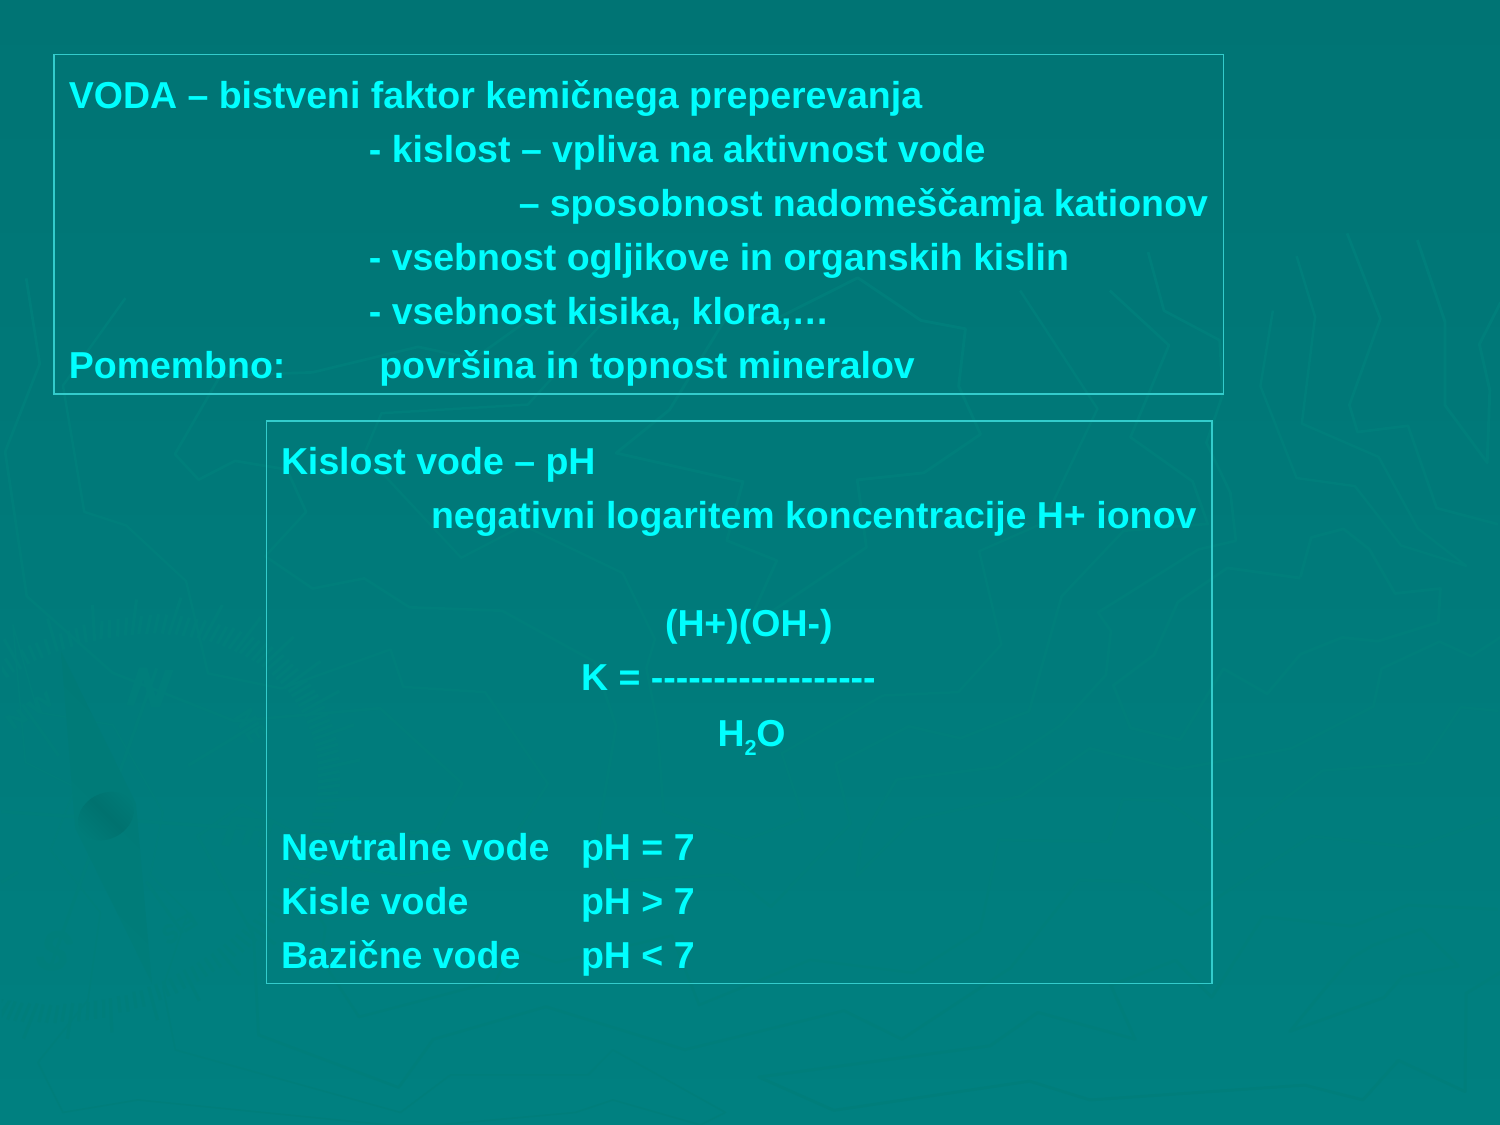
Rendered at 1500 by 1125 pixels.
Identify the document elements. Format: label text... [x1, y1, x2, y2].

text_box VODA – bistveni faktor kemičnega preperevanja - kislost – vpliva na aktivnost vode – sposobnost nadomeščamja kationov - vsebnost ogljikove in organskih kislin - vsebnost kisika, klora,… Pomembno: površina in topnost mineralov [54, 54, 1224, 394]
text_box Kislost vode – pH negativni logaritem koncentracije H+ ionov (H+)(OH-) K = ------------------ H2O Nevtralne vode pH = 7 Kisle vode pH > 7 Bazične vode pH < 7 [266, 420, 1213, 984]
